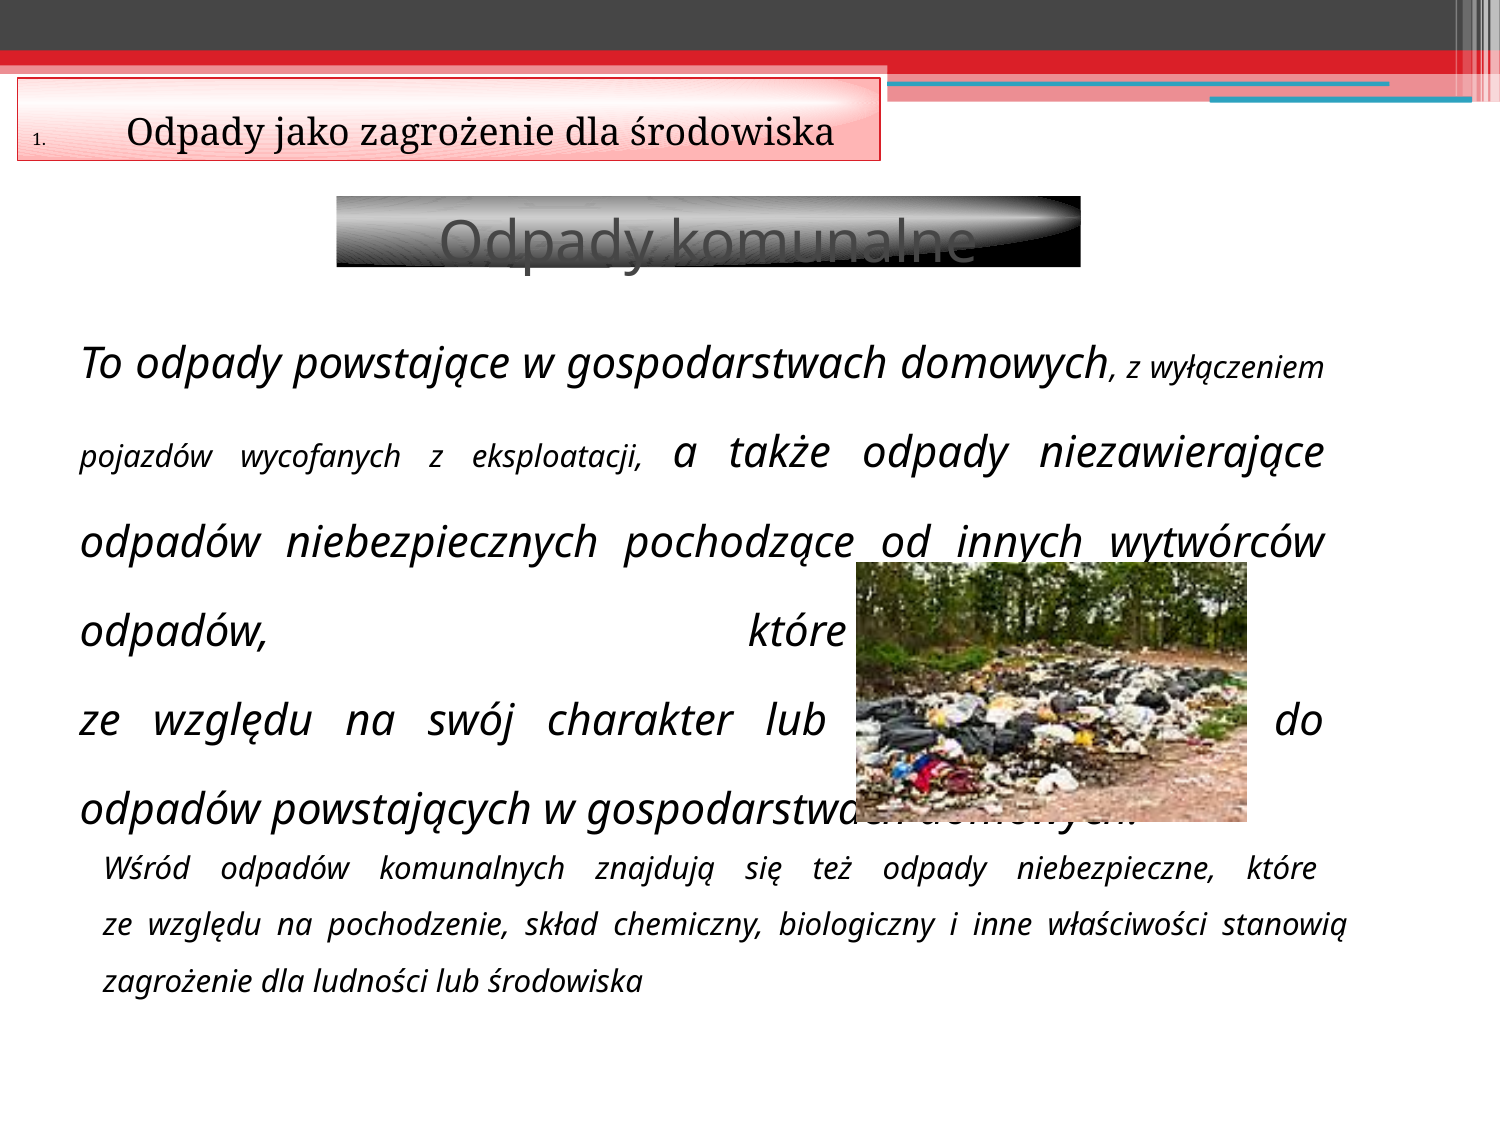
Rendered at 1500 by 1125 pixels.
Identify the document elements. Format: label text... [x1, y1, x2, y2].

text_box Wśród odpadów komunalnych znajdują się też odpady niebezpieczne, które ze względu na pochodzenie, skład chemiczny, biologiczny i inne właściwości stanowią zagrożenie dla ludności lub środowiska [88, 822, 1365, 1006]
text_box Odpady jako zagrożenie dla środowiska [17, 78, 880, 161]
title Odpady komunalne [336, 196, 1081, 268]
picture [856, 562, 1247, 822]
list To odpady powstające w gospodarstwach domowych, z wyłączeniem pojazdów wycofanych z eksploatacji, a także odpady niezawierające odpadów niebezpiecznych pochodzące od innych wytwórców odpadów, które ze względu na swój charakter lub skład są podobne do odpadów powstających w gospodarstwach domowych. [64, 290, 1340, 622]
